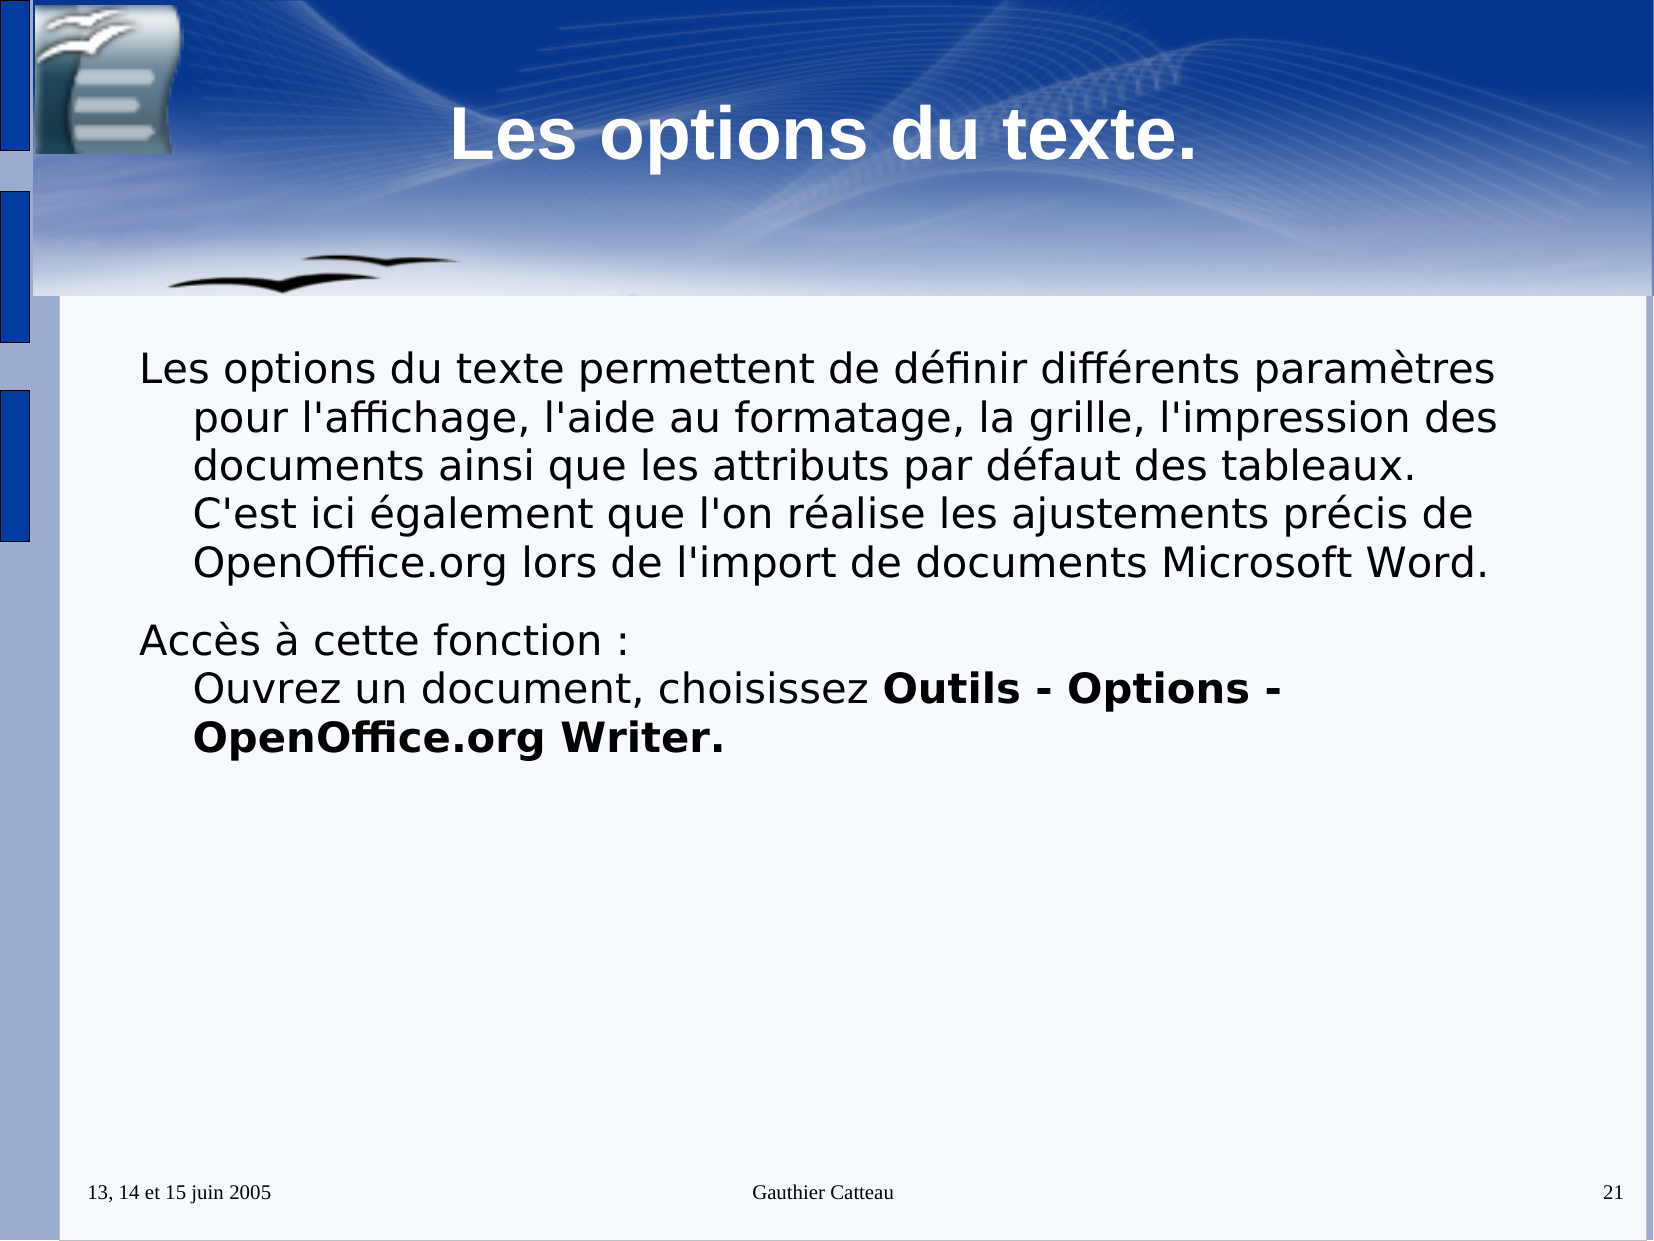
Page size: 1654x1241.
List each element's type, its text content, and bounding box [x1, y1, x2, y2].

title Les options du texte. [118, 29, 1531, 237]
list Les options du texte permettent de définir différents paramètres pour l'affichage, l'aide au formatage, la grille, l'impression des documents ainsi que les attributs par défaut des tableaux. C'est ici également que l'on réalise les ajustements précis de OpenOffice.org lors de l'import de documents Microsoft Word. Accès à cette fonction : Ouvrez un document, choisissez Outils - Options - OpenOffice.org Writer. [121, 344, 1534, 1127]
picture [33, 0, 1654, 296]
